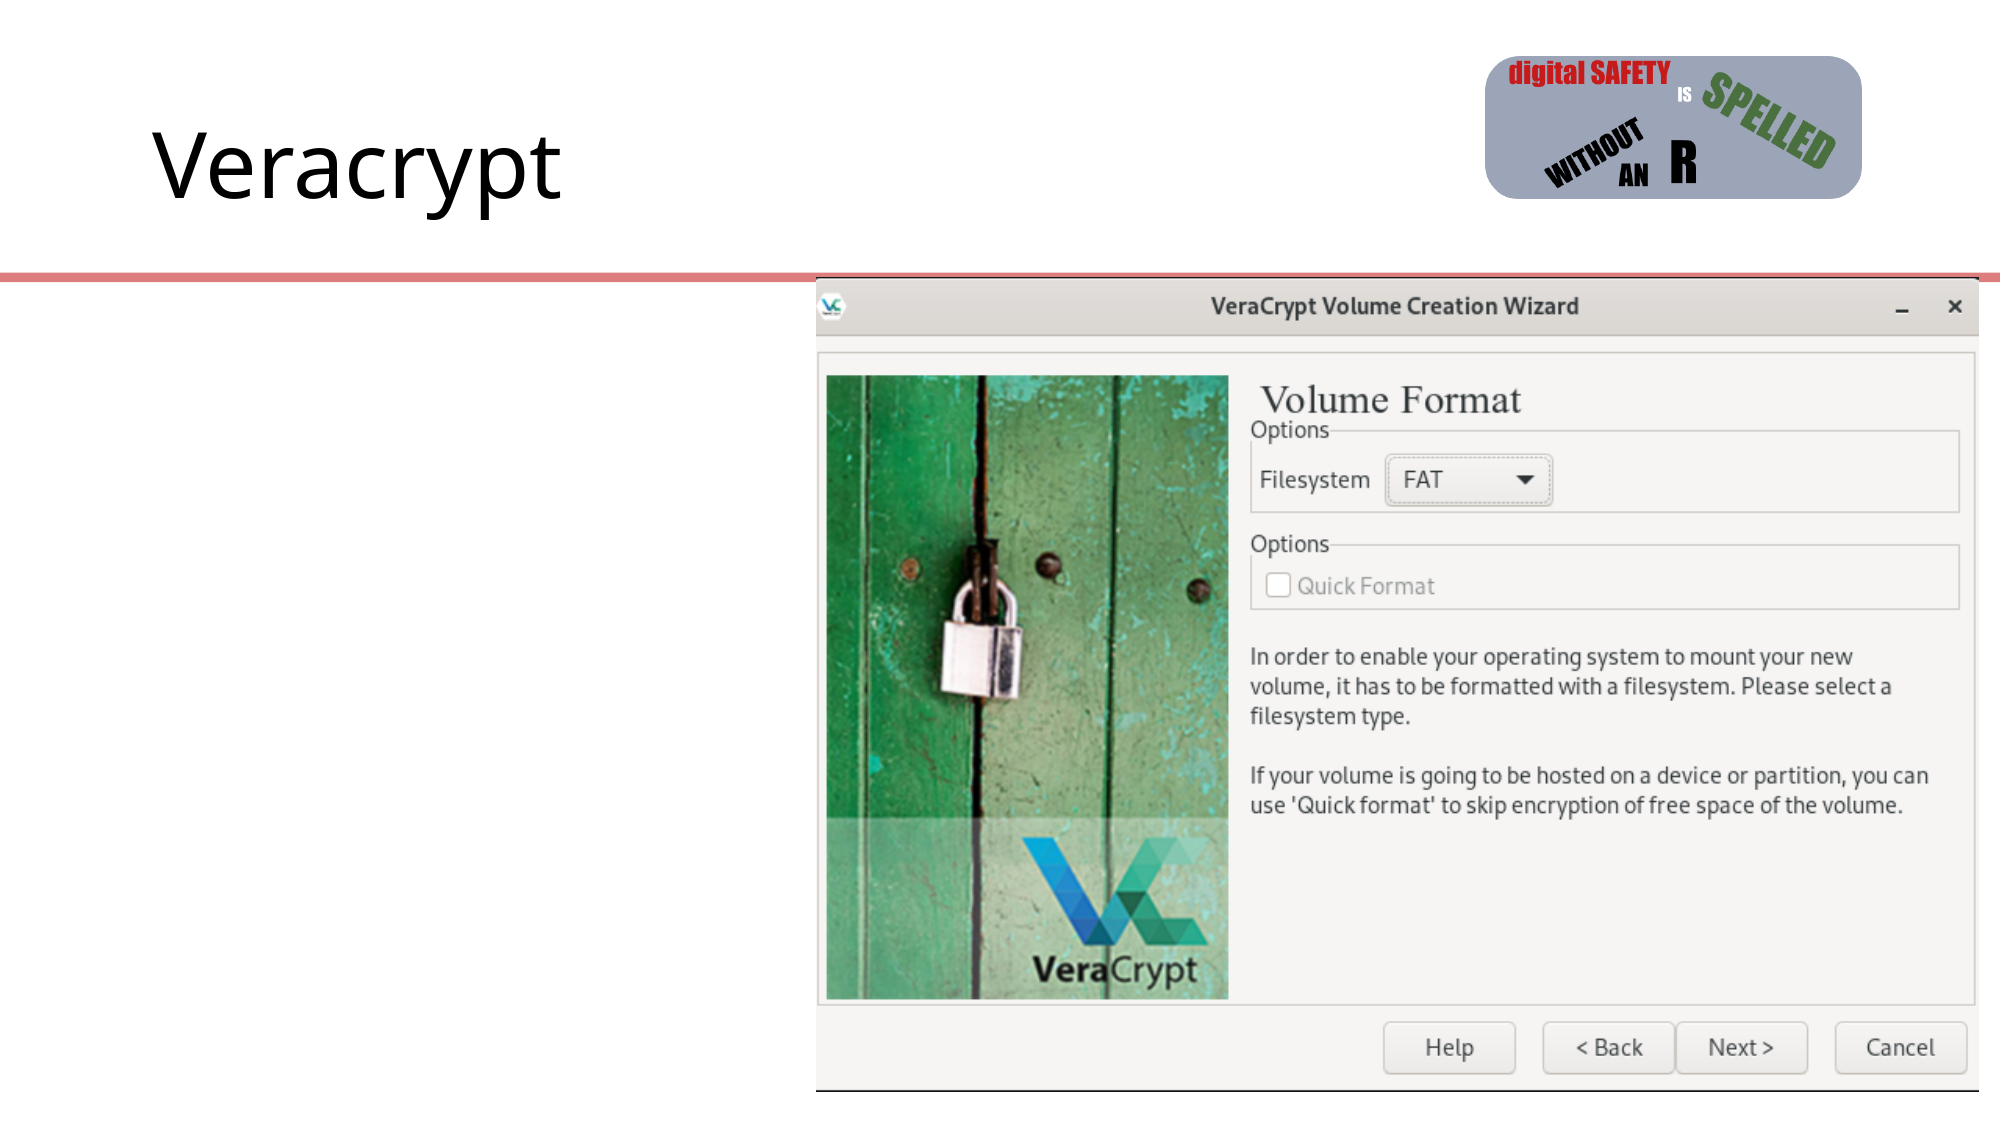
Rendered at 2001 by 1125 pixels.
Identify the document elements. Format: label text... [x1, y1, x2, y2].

title Veracrypt [137, 59, 1863, 278]
picture [816, 277, 1979, 1092]
